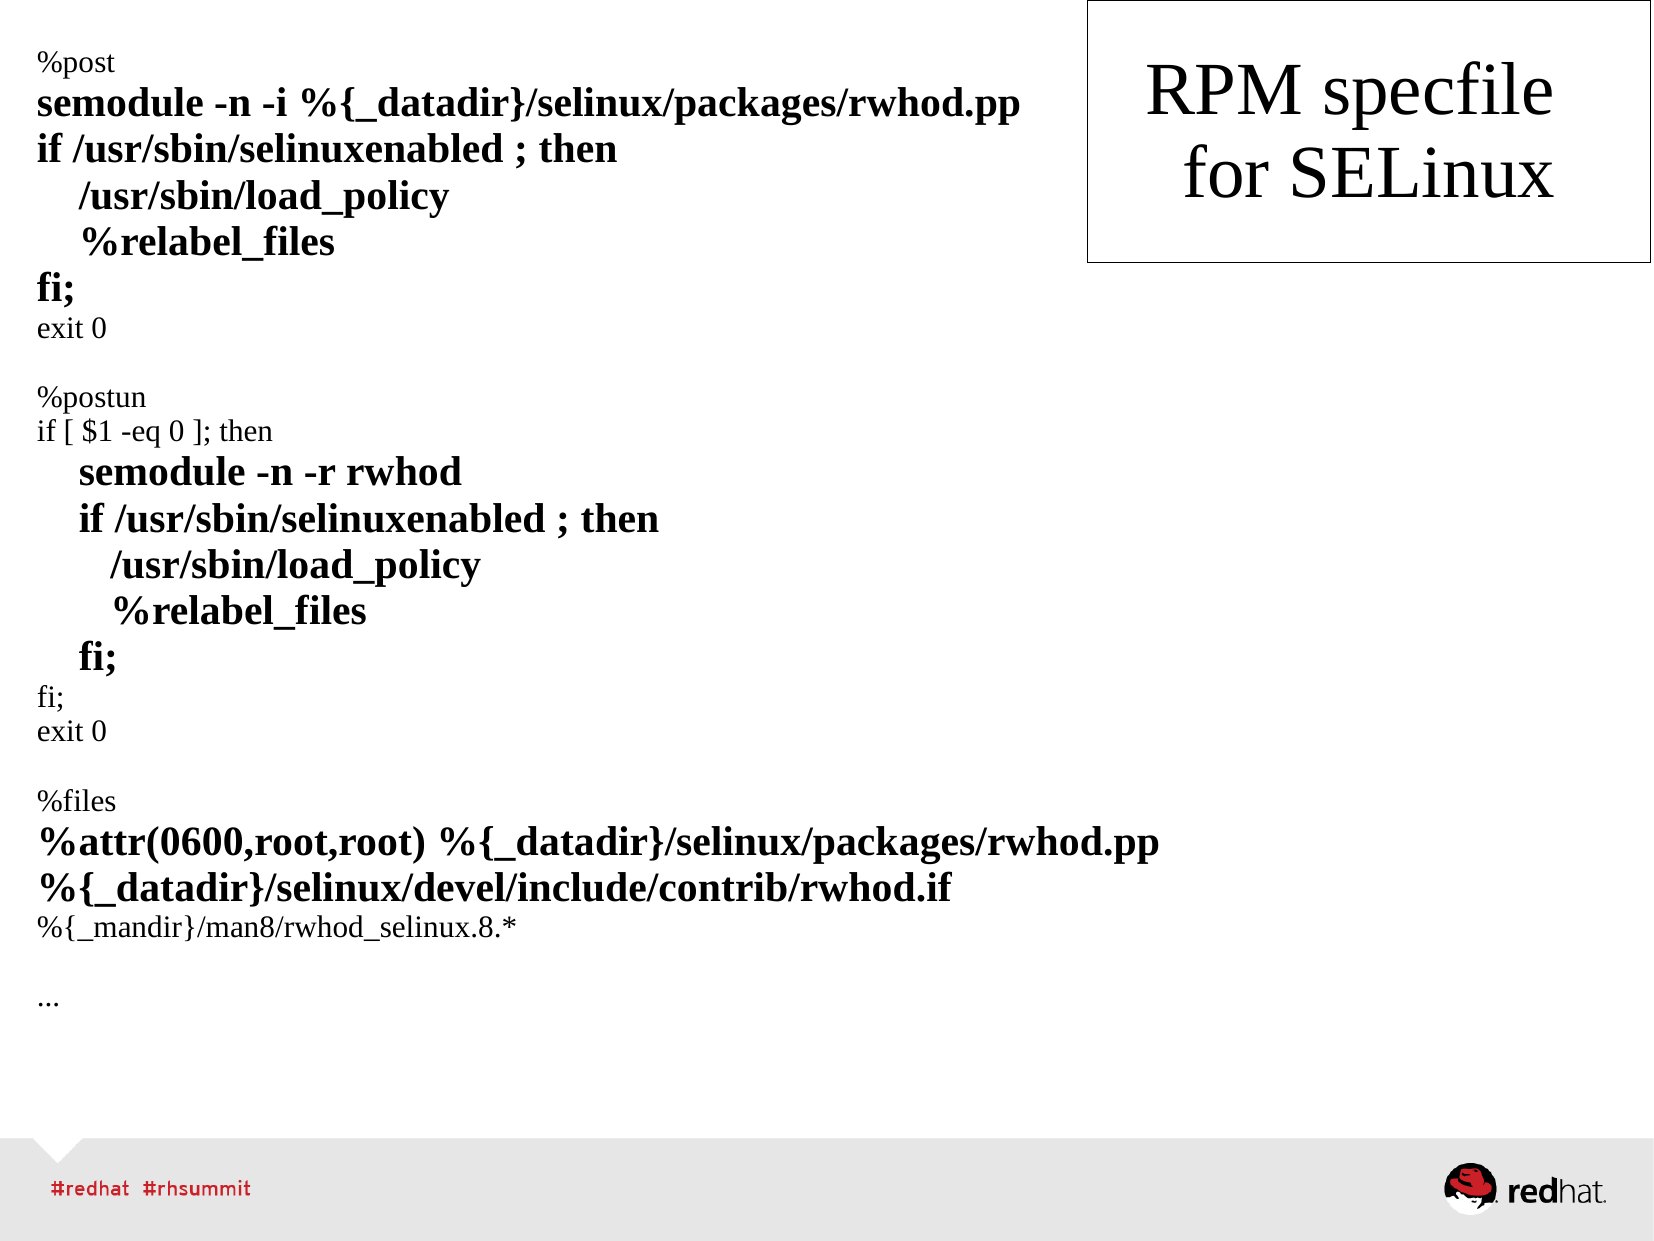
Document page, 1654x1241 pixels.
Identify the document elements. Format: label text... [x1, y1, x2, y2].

text_box %post semodule -n -i %{_datadir}/selinux/packages/rwhod.pp if /usr/sbin/selinuxenabled ; then /usr/sbin/load_policy %relabel_files fi; exit 0 %postun if [ $1 -eq 0 ]; then semodule -n -r rwhod if /usr/sbin/selinuxenabled ; then /usr/sbin/load_policy %relabel_files fi; fi; exit 0 %files %attr(0600,root,root) %{_datadir}/selinux/packages/rwhod.pp %{_datadir}/selinux/devel/include/contrib/rwhod.if %{_mandir}/man8/rwhod_selinux.8.* ... [22, 37, 1201, 1056]
text_box RPM specfile for SELinux [1087, 0, 1651, 263]
picture [0, 0, 1654, 1241]
